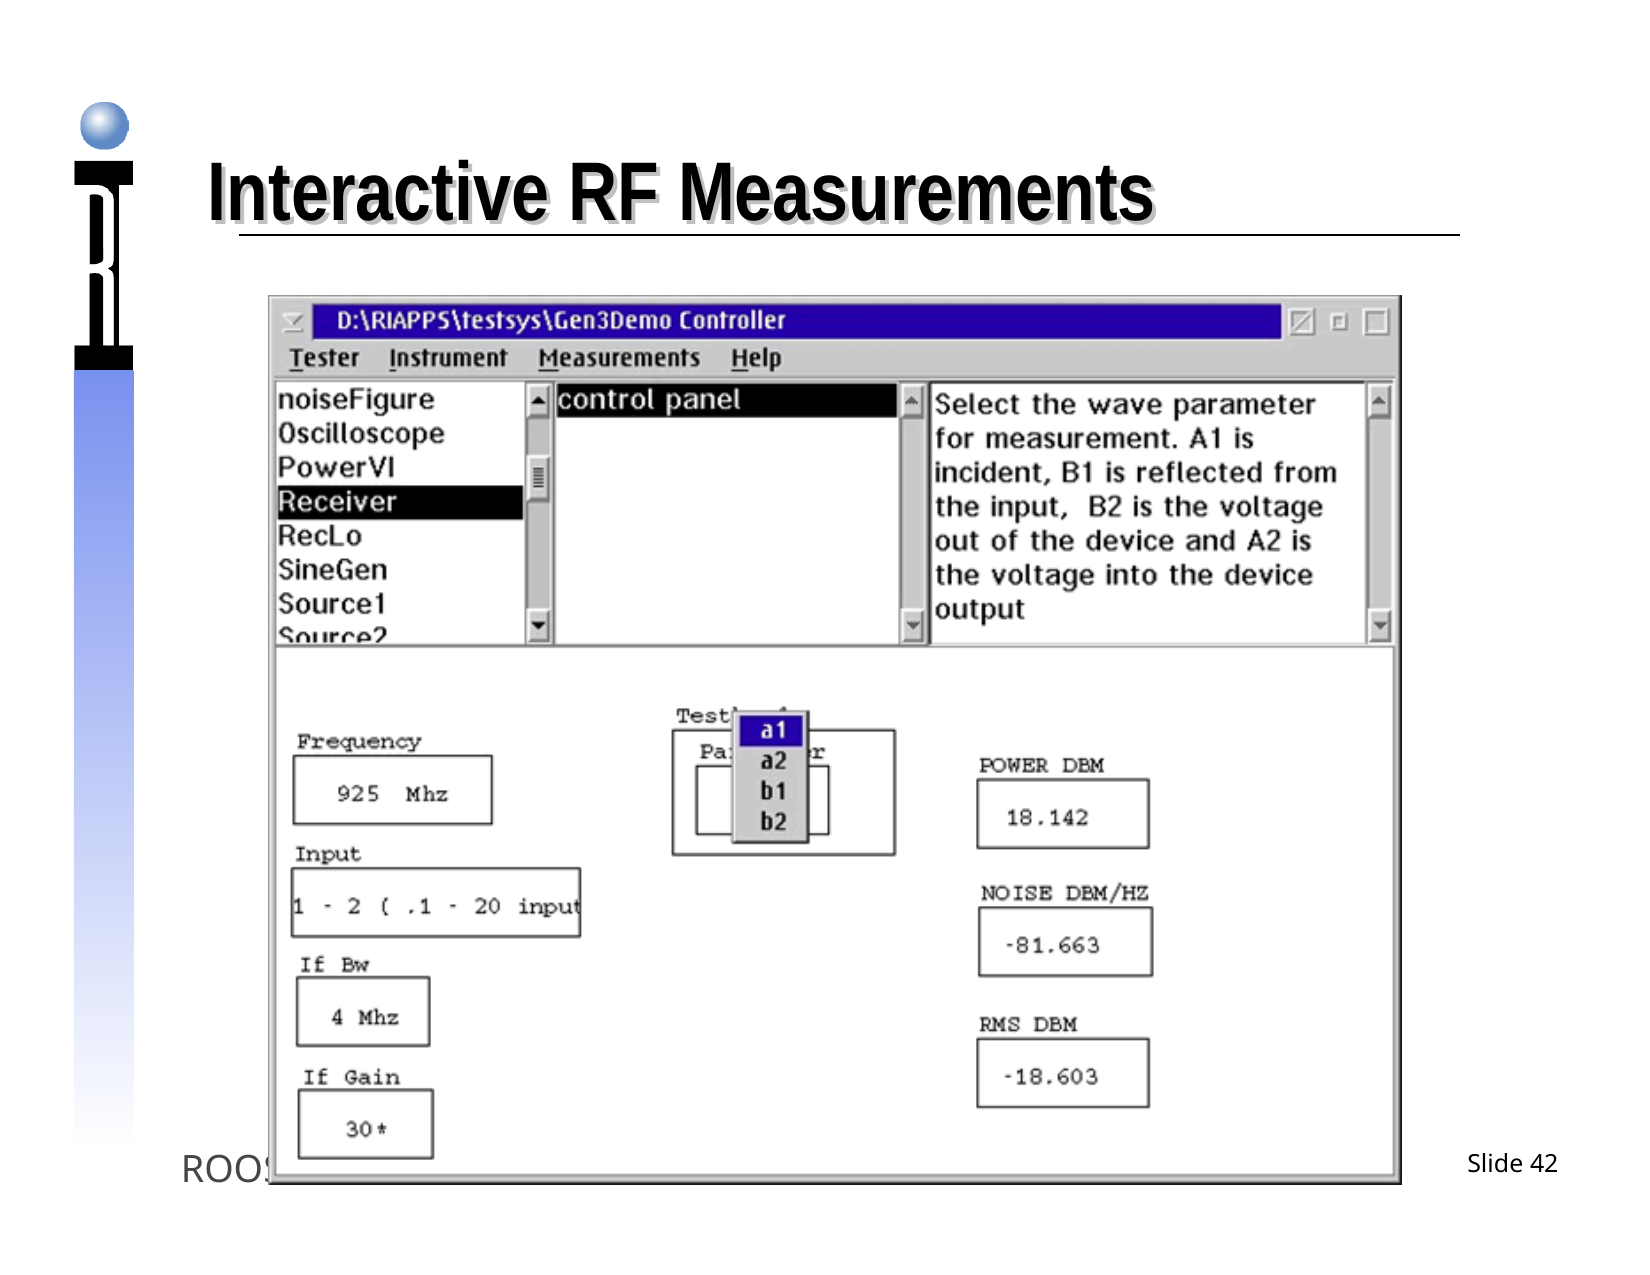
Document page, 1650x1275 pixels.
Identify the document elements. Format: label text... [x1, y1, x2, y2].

picture [268, 295, 1402, 1185]
text_box Interactive RF Measurements [207, 63, 1562, 238]
